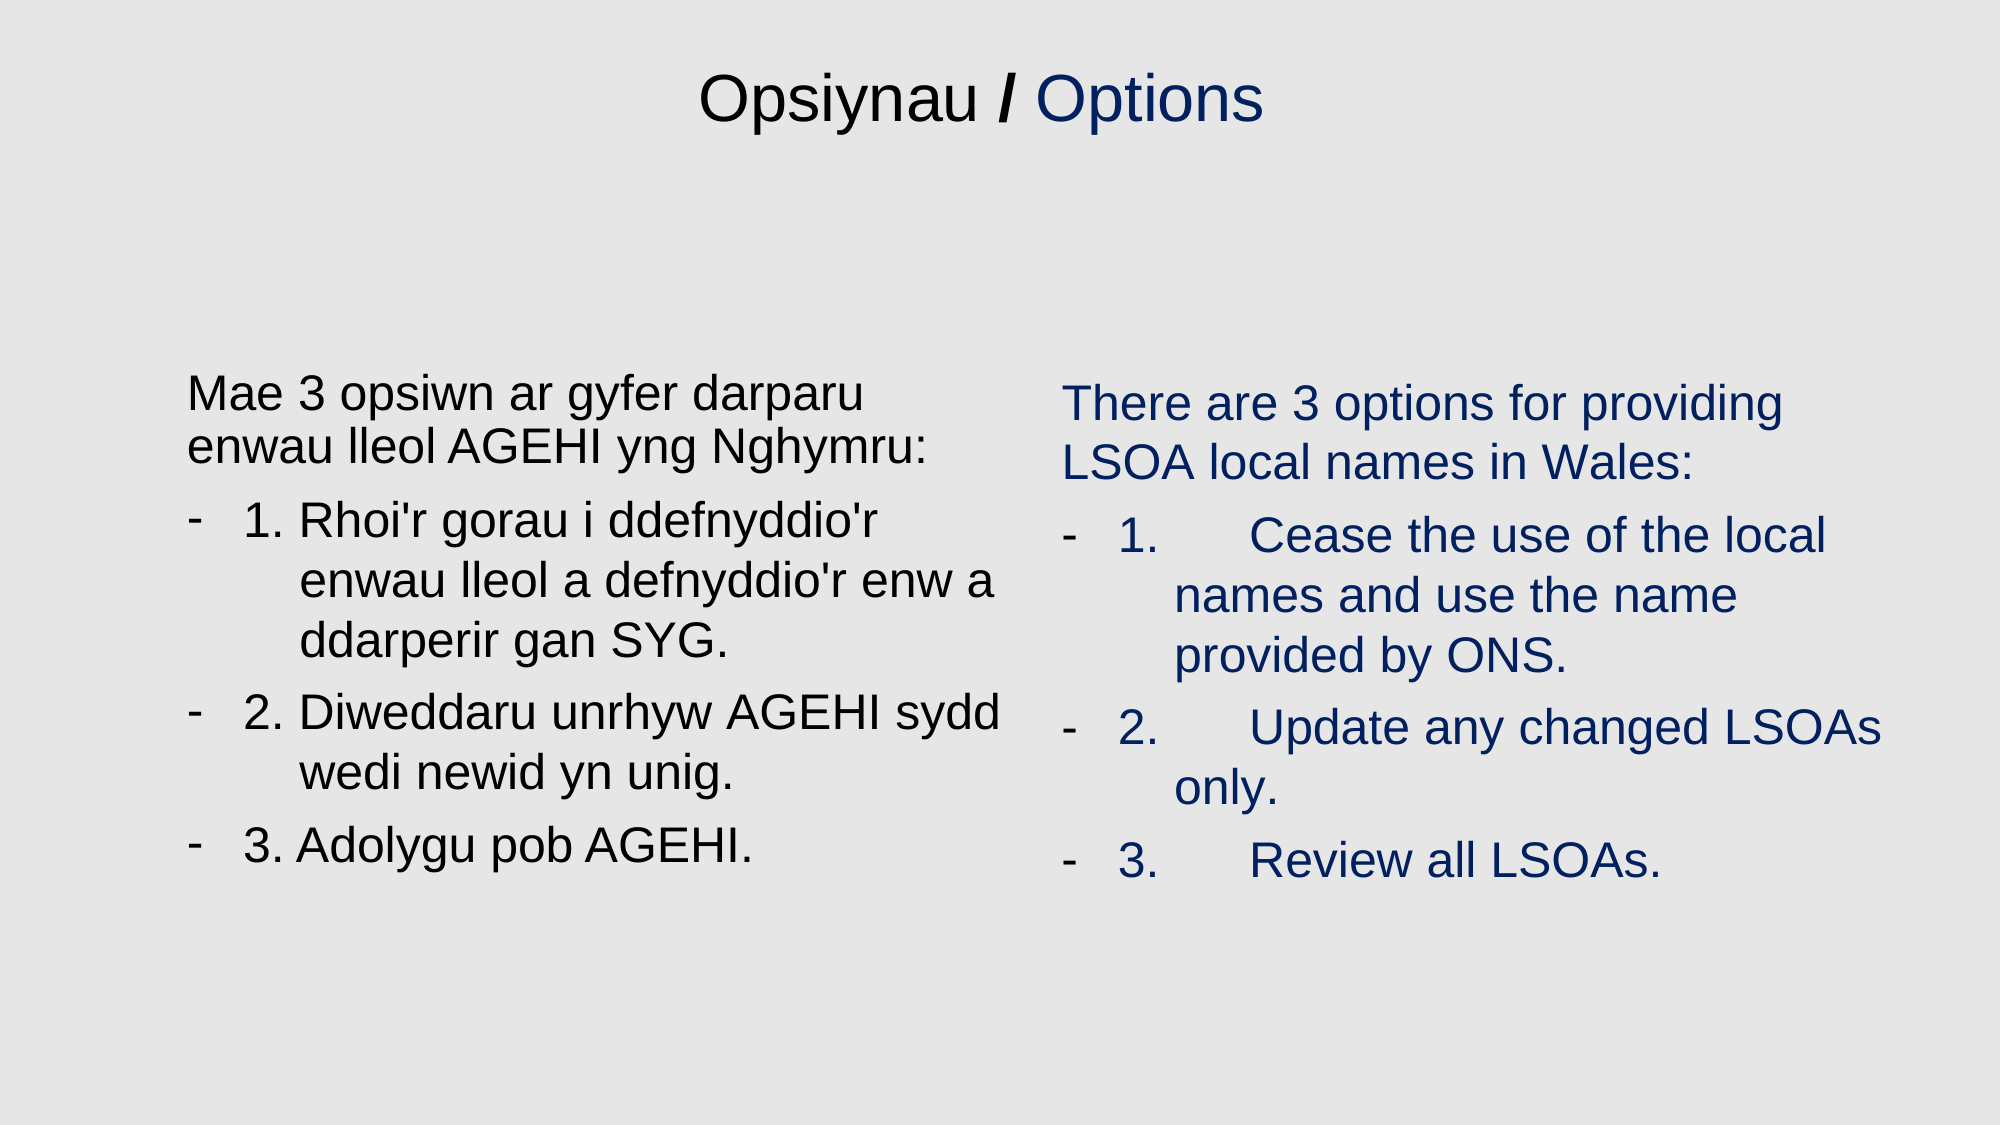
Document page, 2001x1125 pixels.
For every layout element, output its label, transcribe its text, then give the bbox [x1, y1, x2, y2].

list Mae 3 opsiwn ar gyfer darparu enwau lleol AGEHI yng Nghymru: 1. Rhoi'r gorau i ddefnyddio'r enwau lleol a defnyddio'r enw a ddarperir gan SYG. 2. Diweddaru unrhyw AGEHI sydd wedi newid yn unig. 3. Adolygu pob AGEHI. [171, 359, 1021, 1071]
text_box Opsiynau / Options [291, 46, 1674, 137]
text_box There are 3 options for providing LSOA local names in Wales: 1. Cease the use of the local names and use the name provided by ONS. 2. Update any changed LSOAs only. 3. Review all LSOAs. [1046, 362, 1935, 1035]
